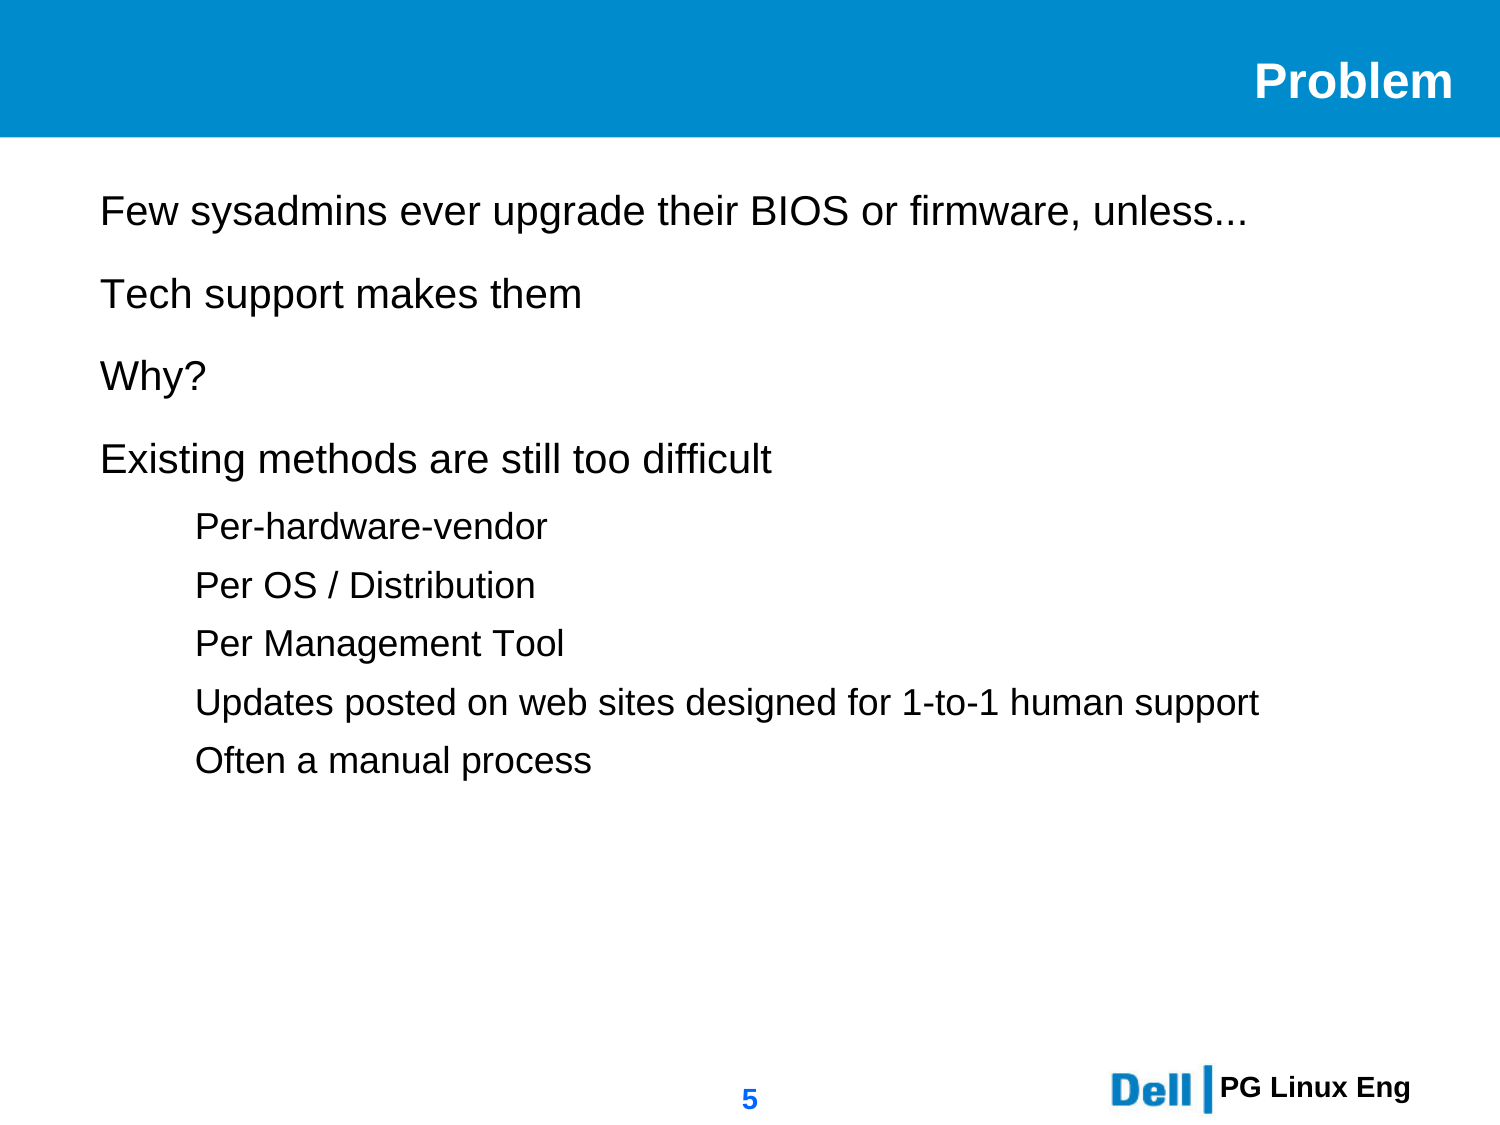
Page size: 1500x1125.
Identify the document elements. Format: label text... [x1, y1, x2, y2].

title Problem [157, 37, 1455, 126]
picture [1108, 1063, 1216, 1117]
list Few sysadmins ever upgrade their BIOS or firmware, unless... Tech support makes them Why? Existing methods are still too difficult Per-hardware-vendor Per OS / Distribution Per Management Tool Updates posted on web sites designed for 1-to-1 human support Often a manual process [99, 187, 1463, 1038]
